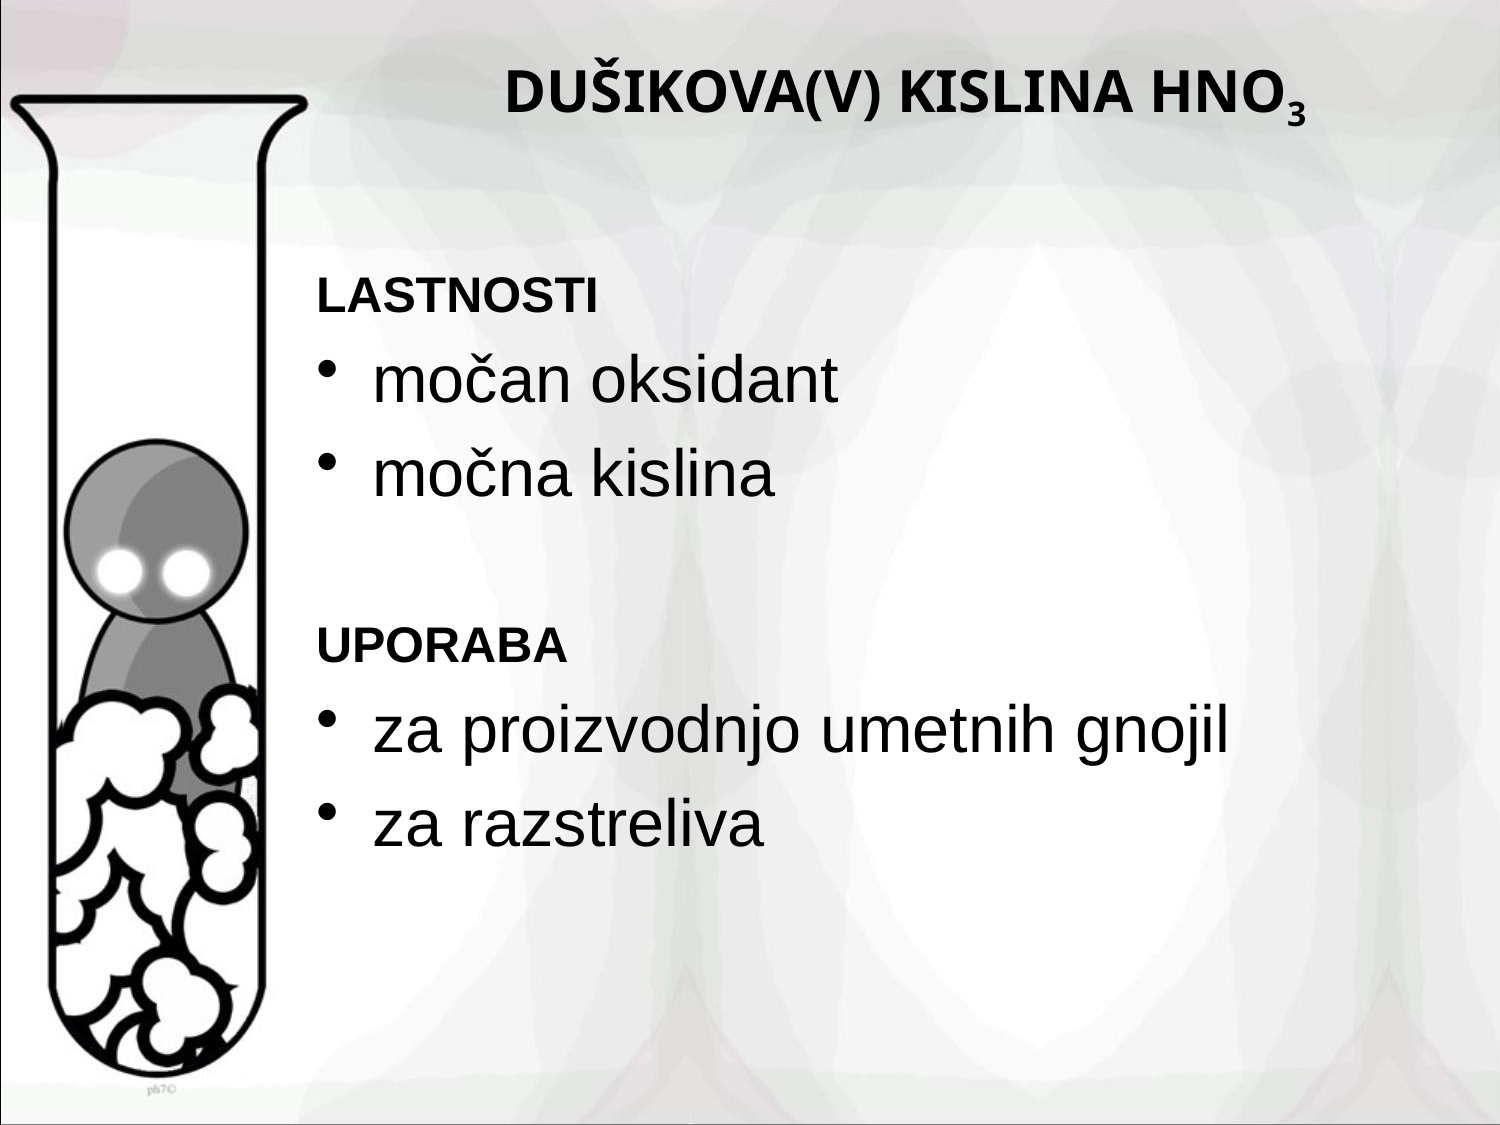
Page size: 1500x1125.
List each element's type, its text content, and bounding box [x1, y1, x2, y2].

list LASTNOSTI močan oksidant močna kislina UPORABA za proizvodnjo umetnih gnojil za razstreliva [301, 255, 1500, 998]
picture [0, 0, 1500, 1125]
title DUŠIKOVA(V) KISLINA HNO3 [230, 0, 1500, 188]
